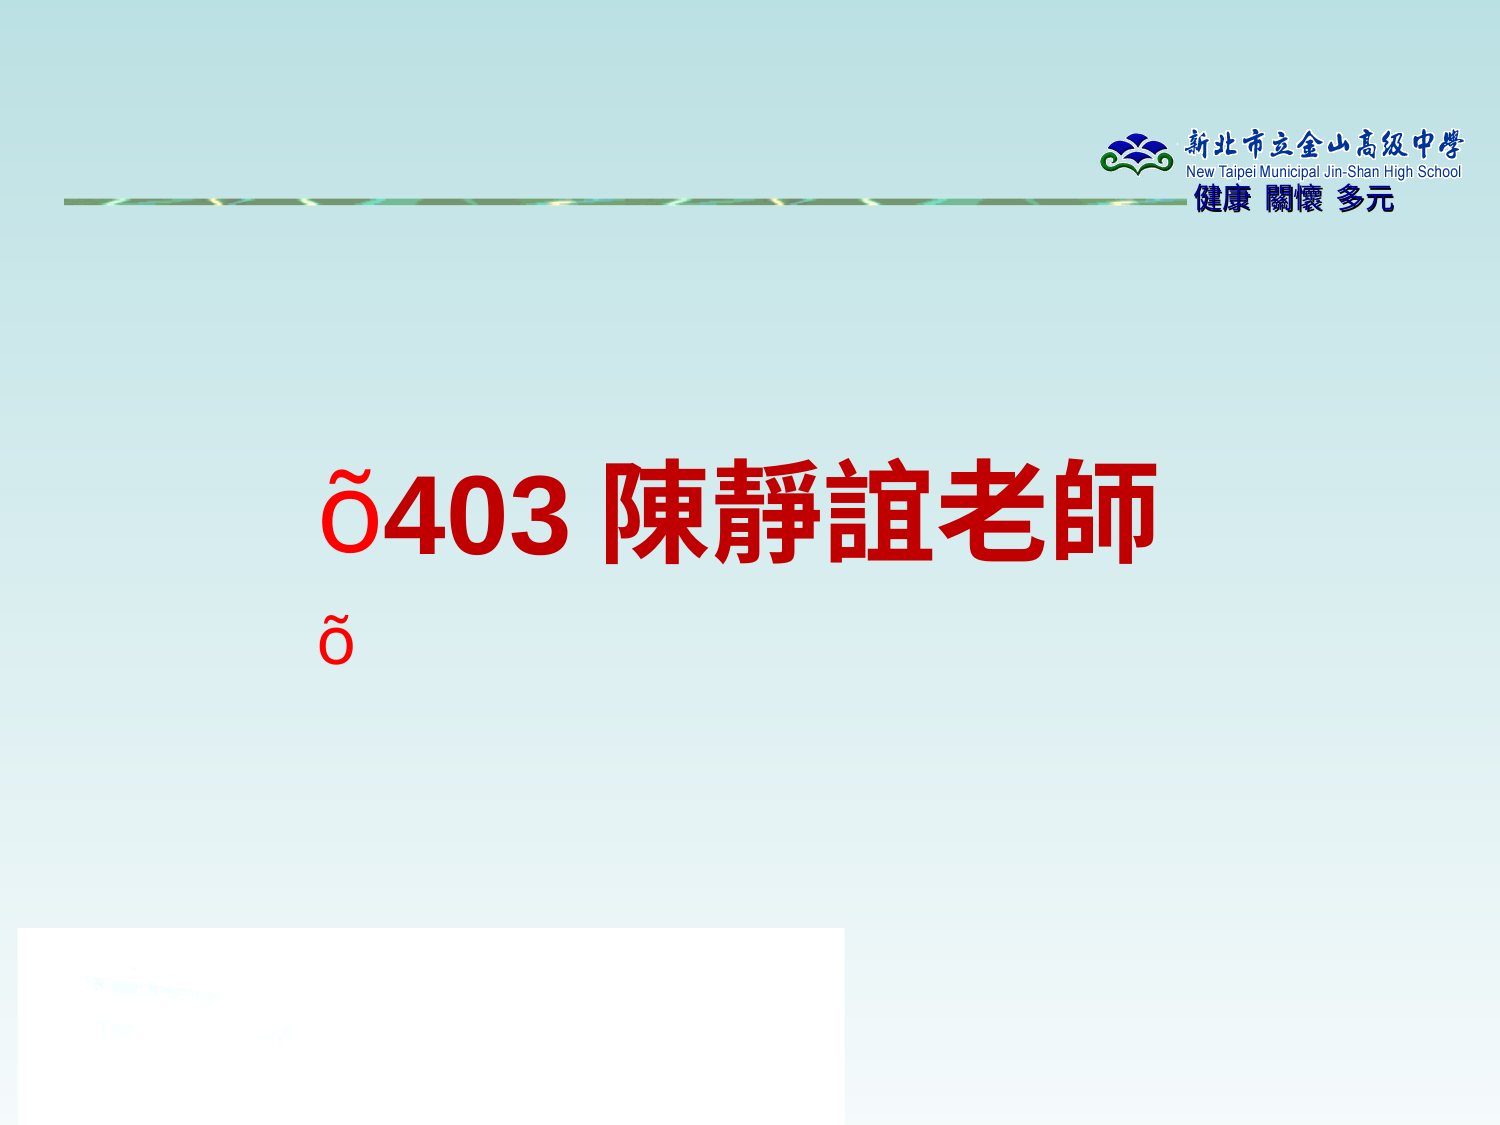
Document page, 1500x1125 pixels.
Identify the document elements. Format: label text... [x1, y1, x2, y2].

list 403陳靜誼老師 [301, 434, 1236, 657]
